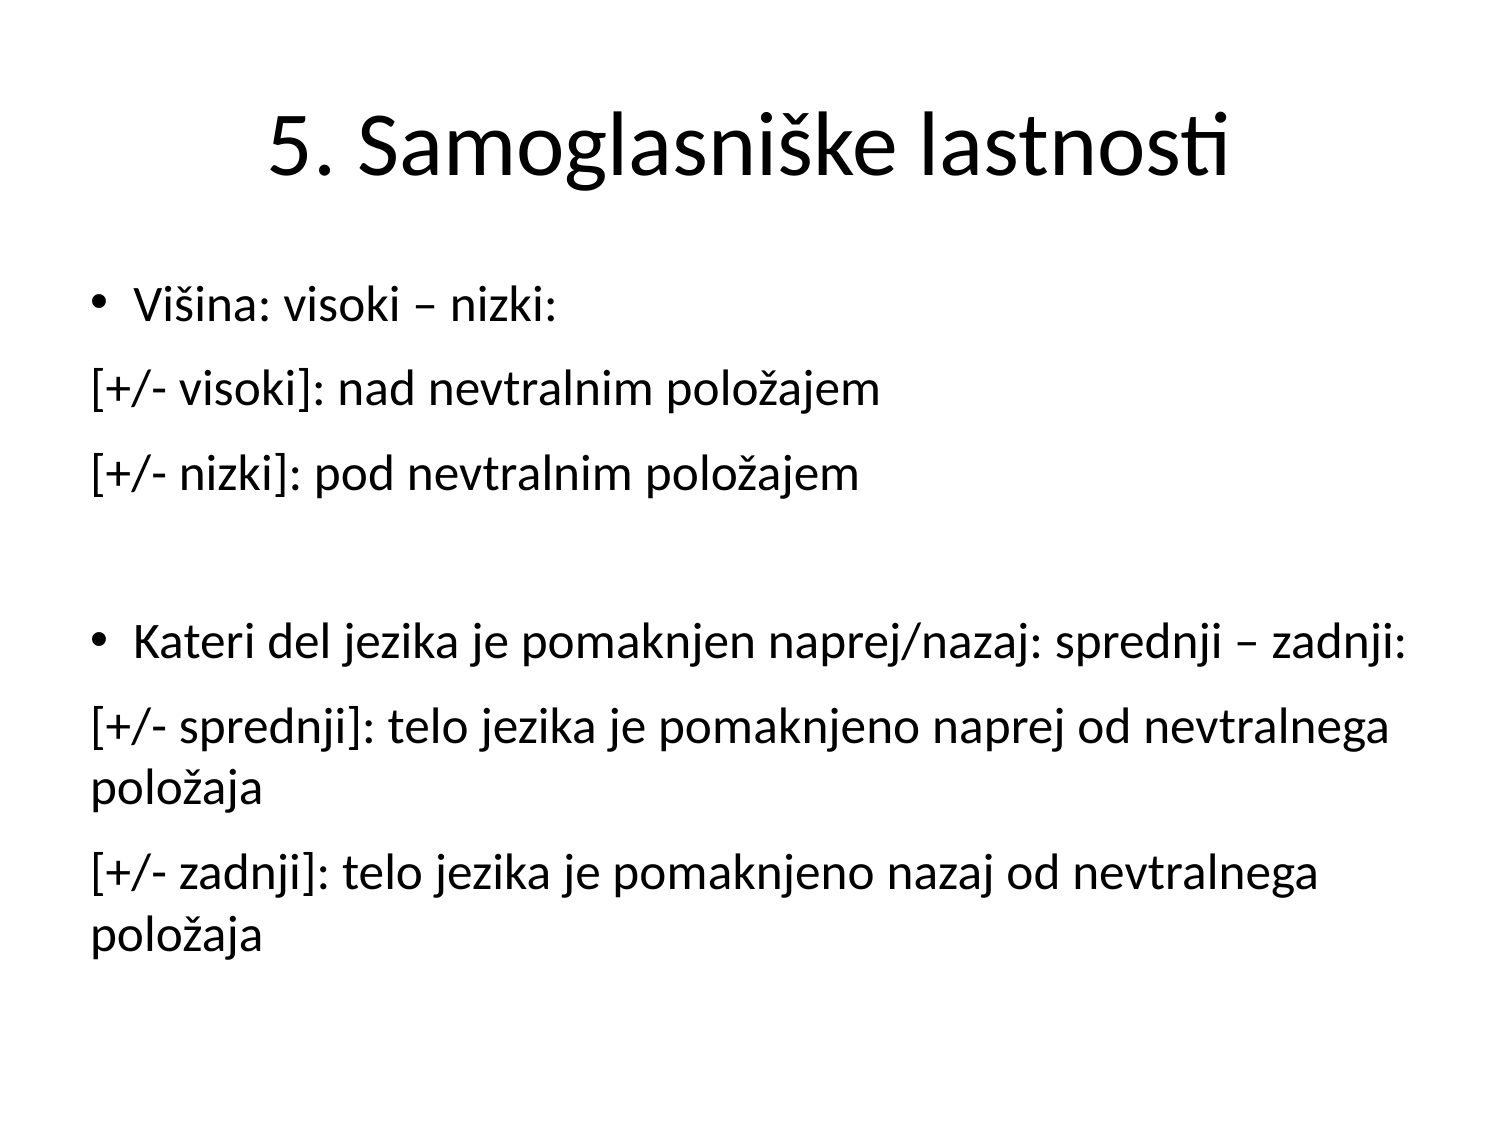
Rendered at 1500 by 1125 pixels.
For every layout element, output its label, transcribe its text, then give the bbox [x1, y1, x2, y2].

title 5. Samoglasniške lastnosti [75, 45, 1425, 233]
list Višina: visoki – nizki: [+/- visoki]: nad nevtralnim položajem [+/- nizki]: pod nevtralnim položajem Kateri del jezika je pomaknjen naprej/nazaj: sprednji – zadnji: [+/- sprednji]: telo jezika je pomaknjeno naprej od nevtralnega položaja [+/- zadnji]: telo jezika je pomaknjeno nazaj od nevtralnega položaja [75, 262, 1425, 1005]
